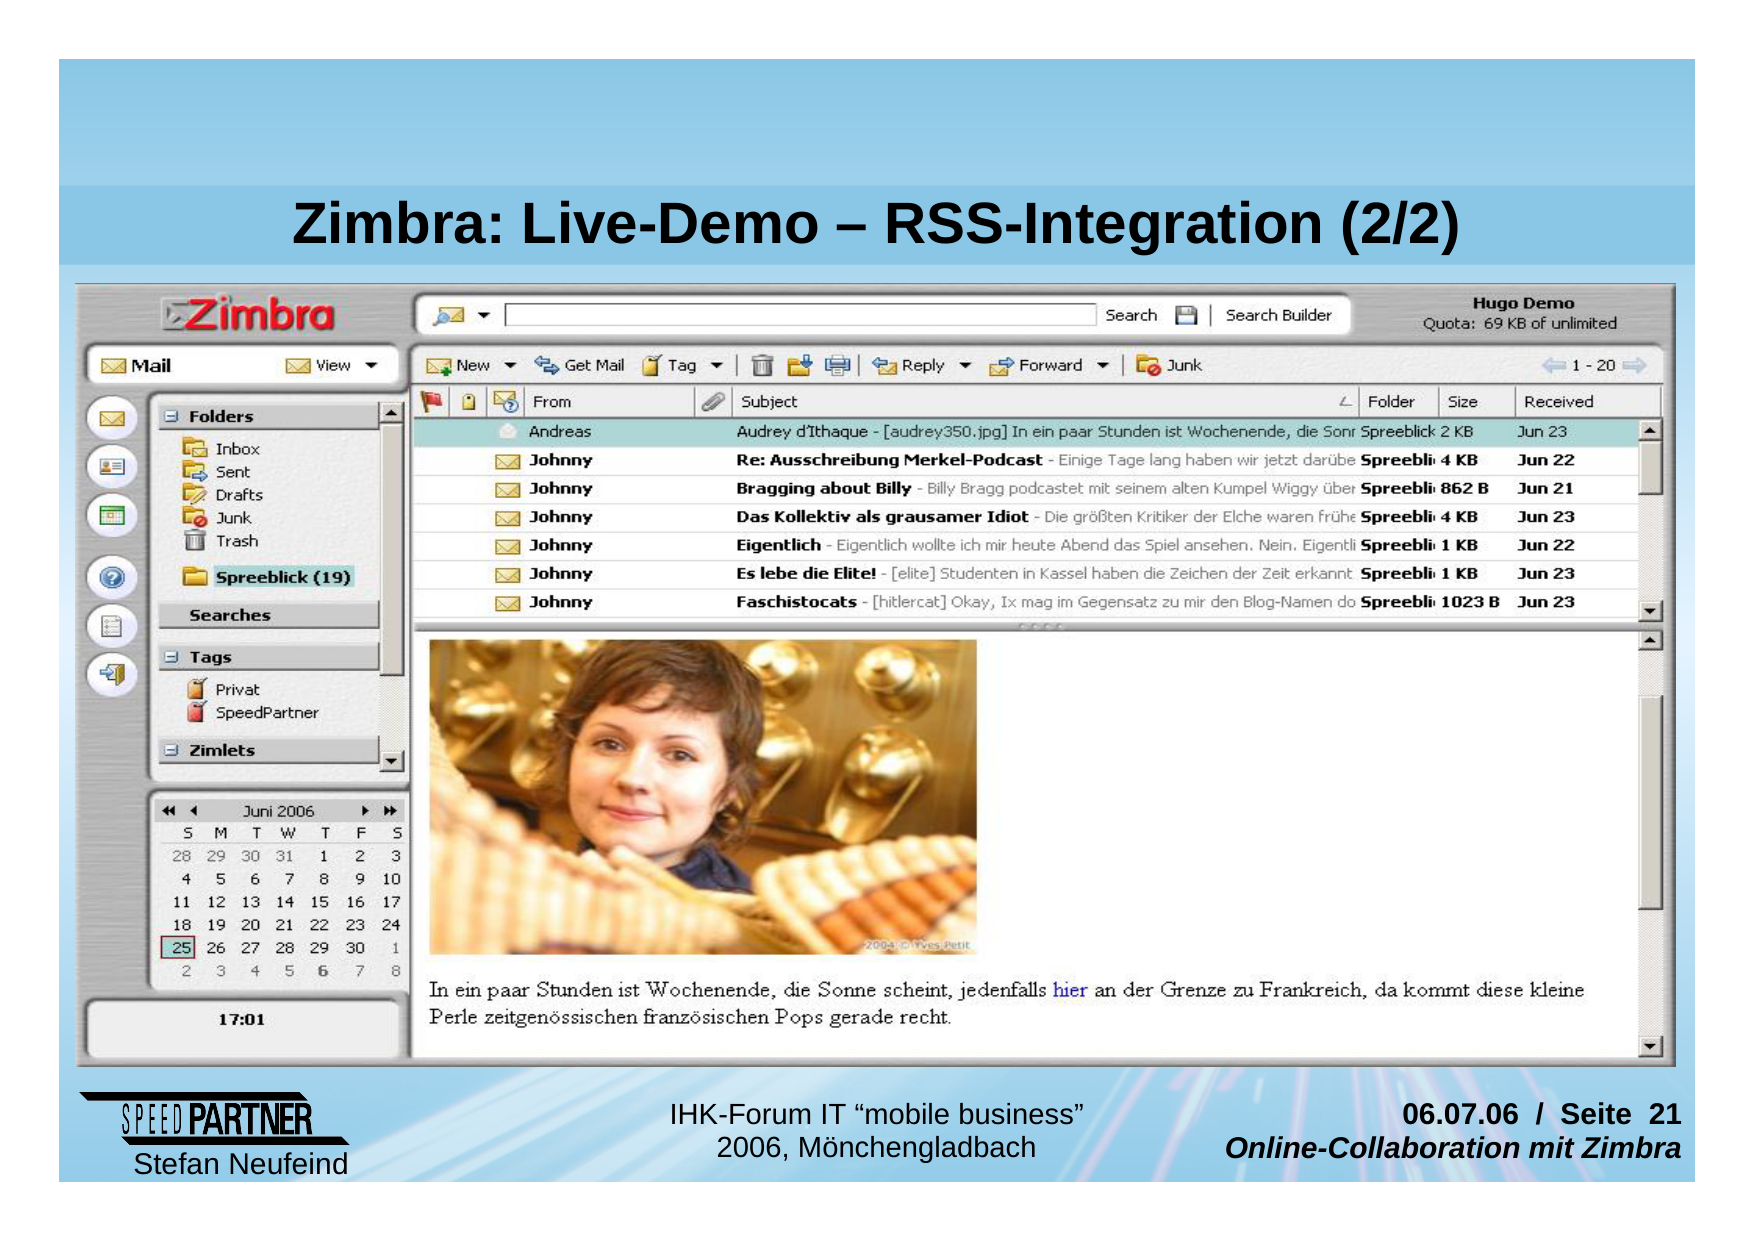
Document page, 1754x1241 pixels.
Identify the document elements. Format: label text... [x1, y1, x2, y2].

picture [59, 59, 1695, 185]
title Zimbra: Live-Demo – RSS-Integration (2/2) [59, 190, 1695, 257]
picture [59, 265, 1695, 1182]
